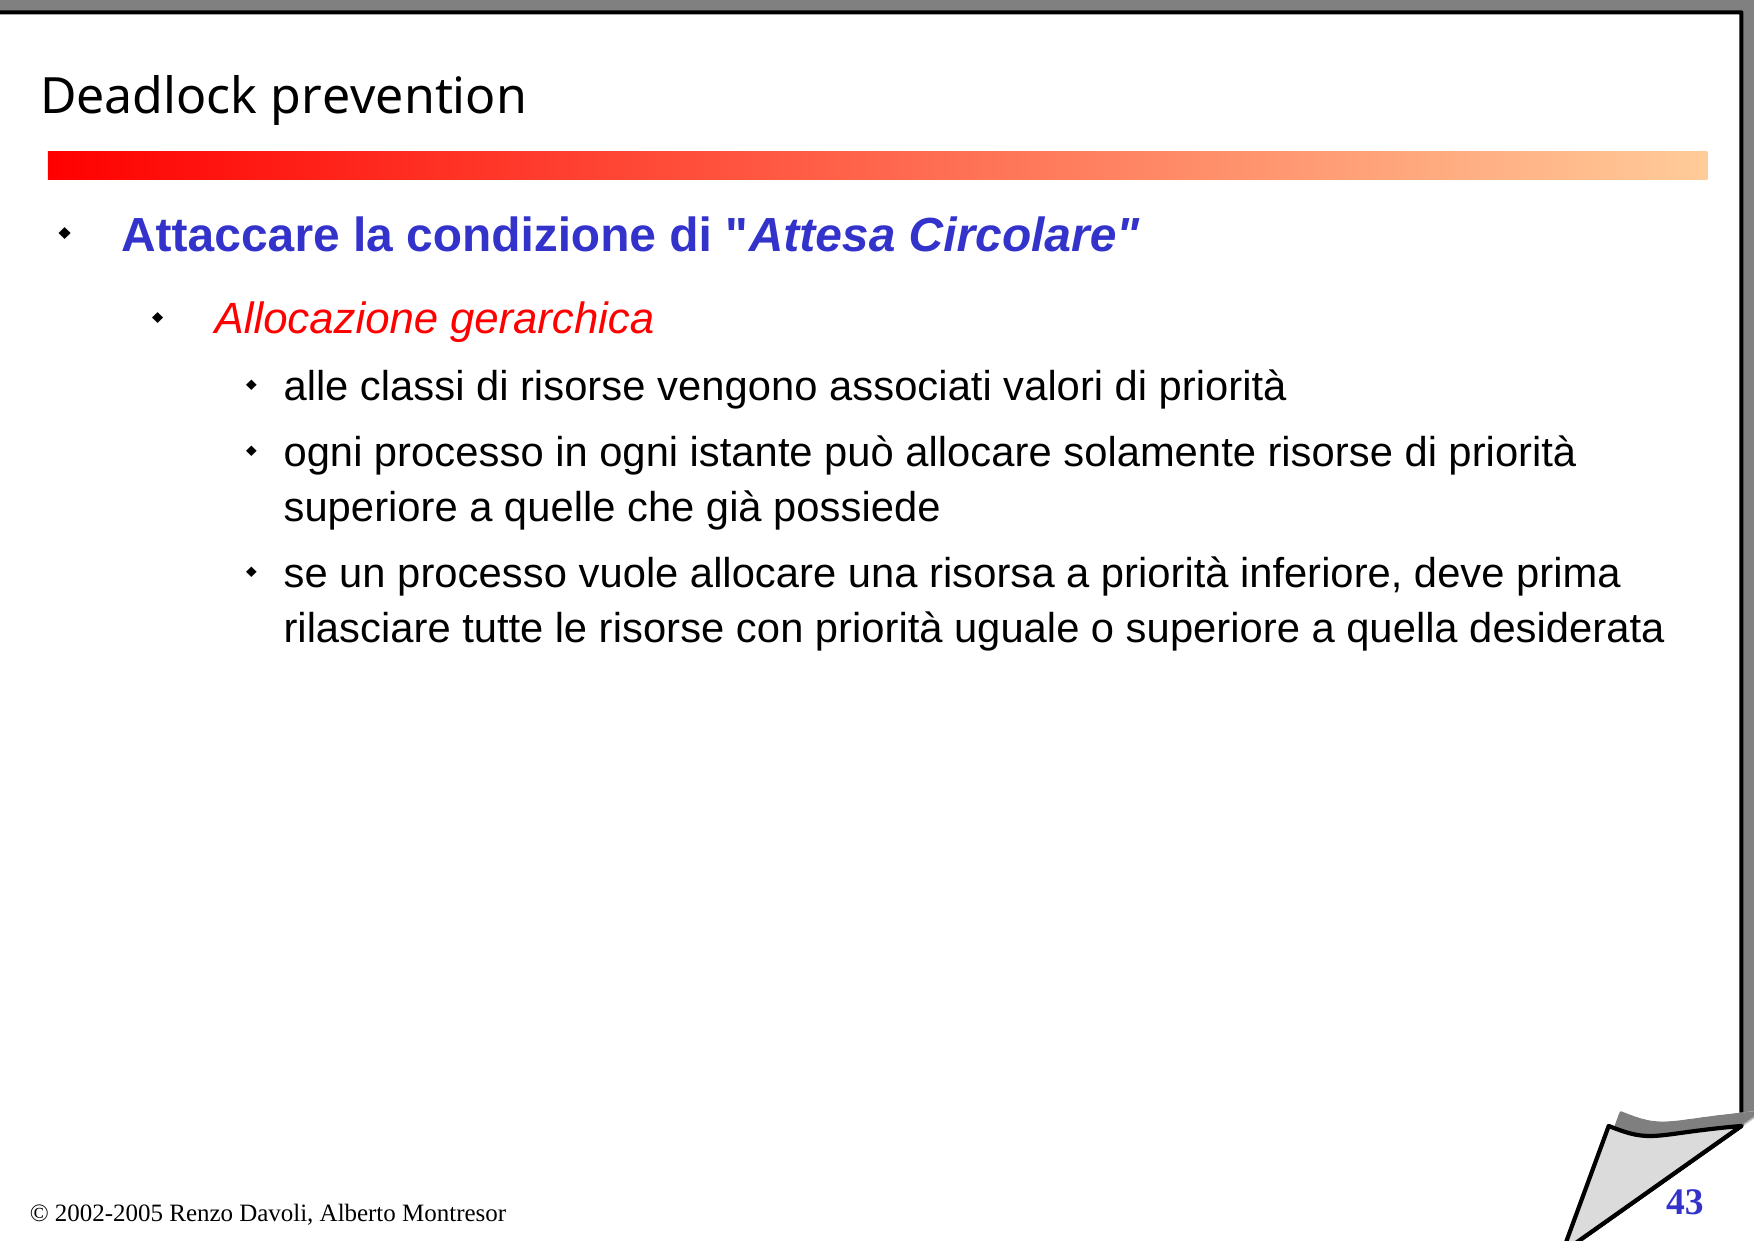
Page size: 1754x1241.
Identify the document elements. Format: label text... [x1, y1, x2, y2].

title Deadlock prevention [40, 49, 1714, 144]
text_box q [750, 152, 754, 179]
list Attaccare la condizione di "Attesa Circolare" Allocazione gerarchica alle classi di risorse vengono associati valori di priorità ogni processo in ogni istante può allocare solamente risorse di priorità superiore a quelle che già possiede se un processo vuole allocare una risorsa a priorità inferiore, deve prima rilasciare tutte le risorse con priorità uguale o superiore a quella desiderata [58, 206, 1696, 834]
